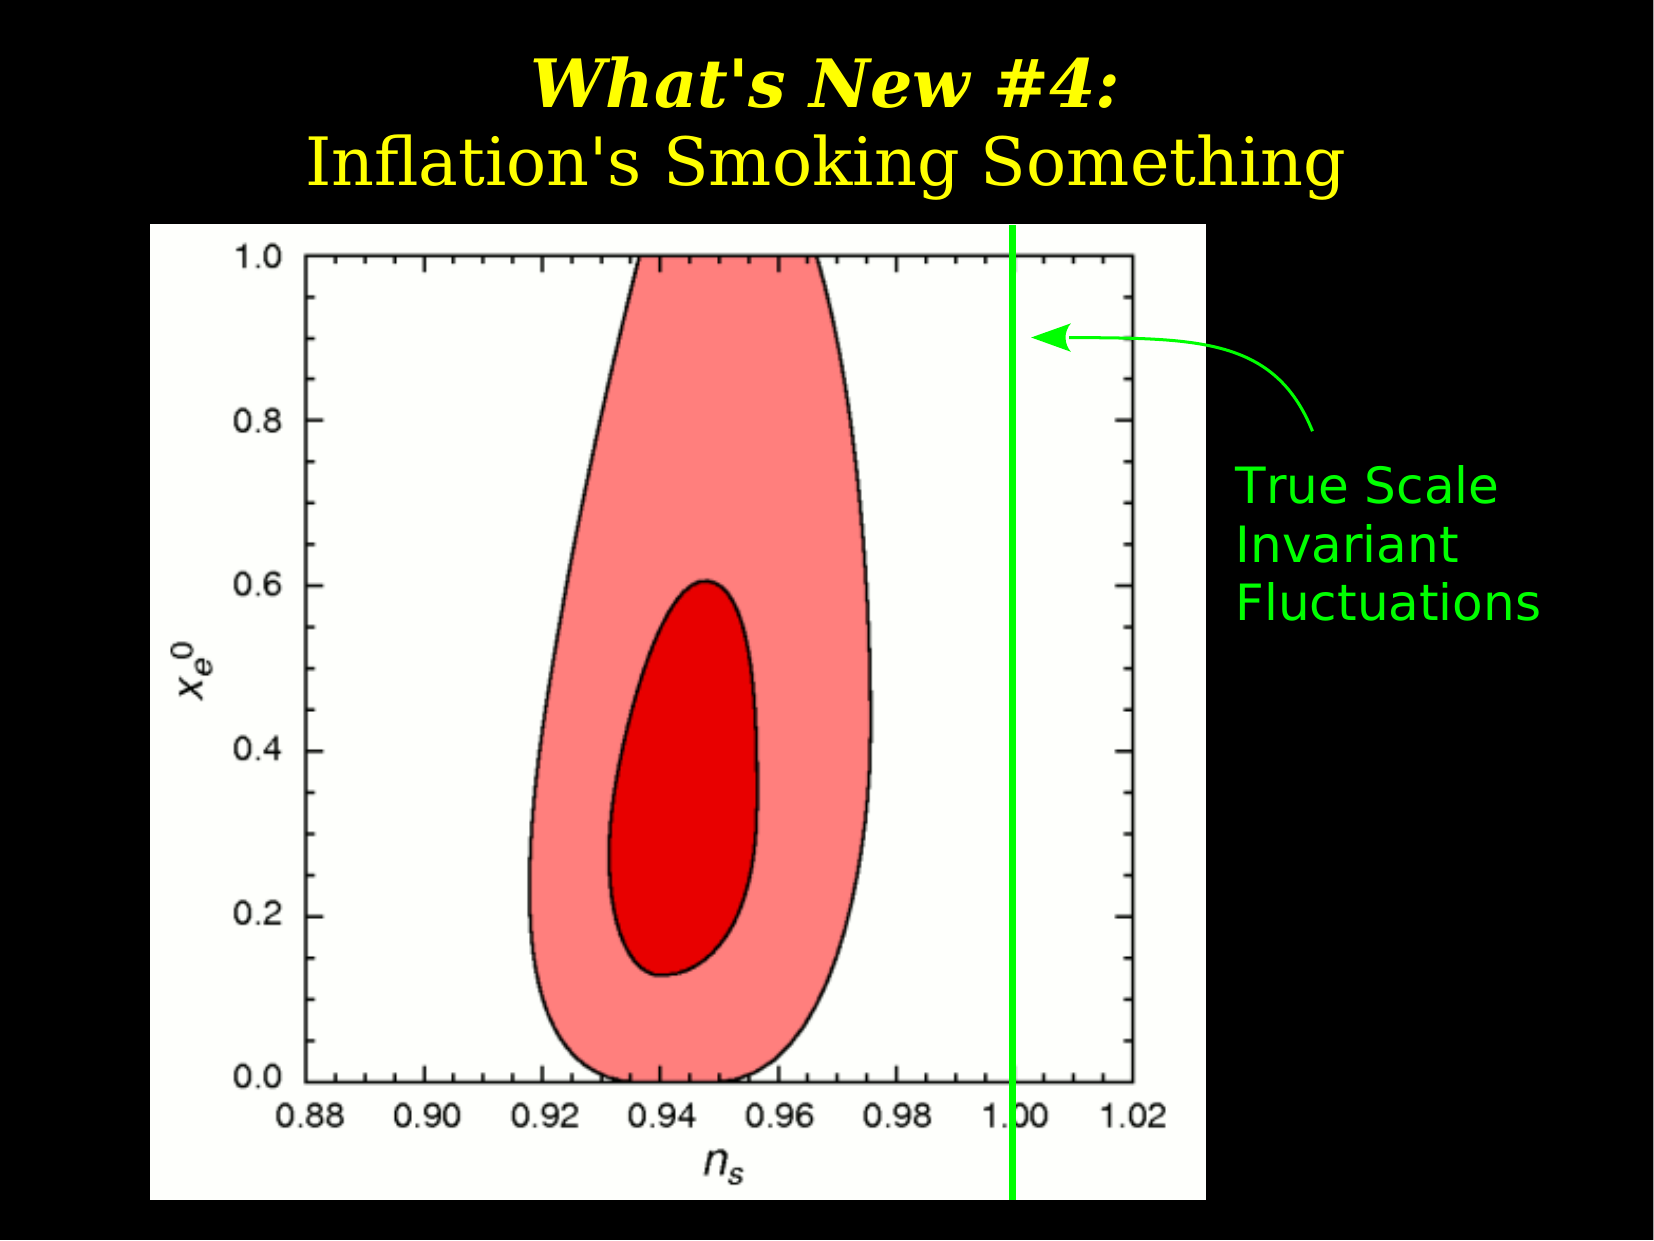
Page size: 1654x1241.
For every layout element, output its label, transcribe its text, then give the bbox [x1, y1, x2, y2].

text_box What's New #4: Inflation's Smoking Something [290, 37, 1364, 209]
picture [150, 224, 1206, 1201]
text_box True Scale Invariant Fluctuations [1220, 450, 1557, 640]
